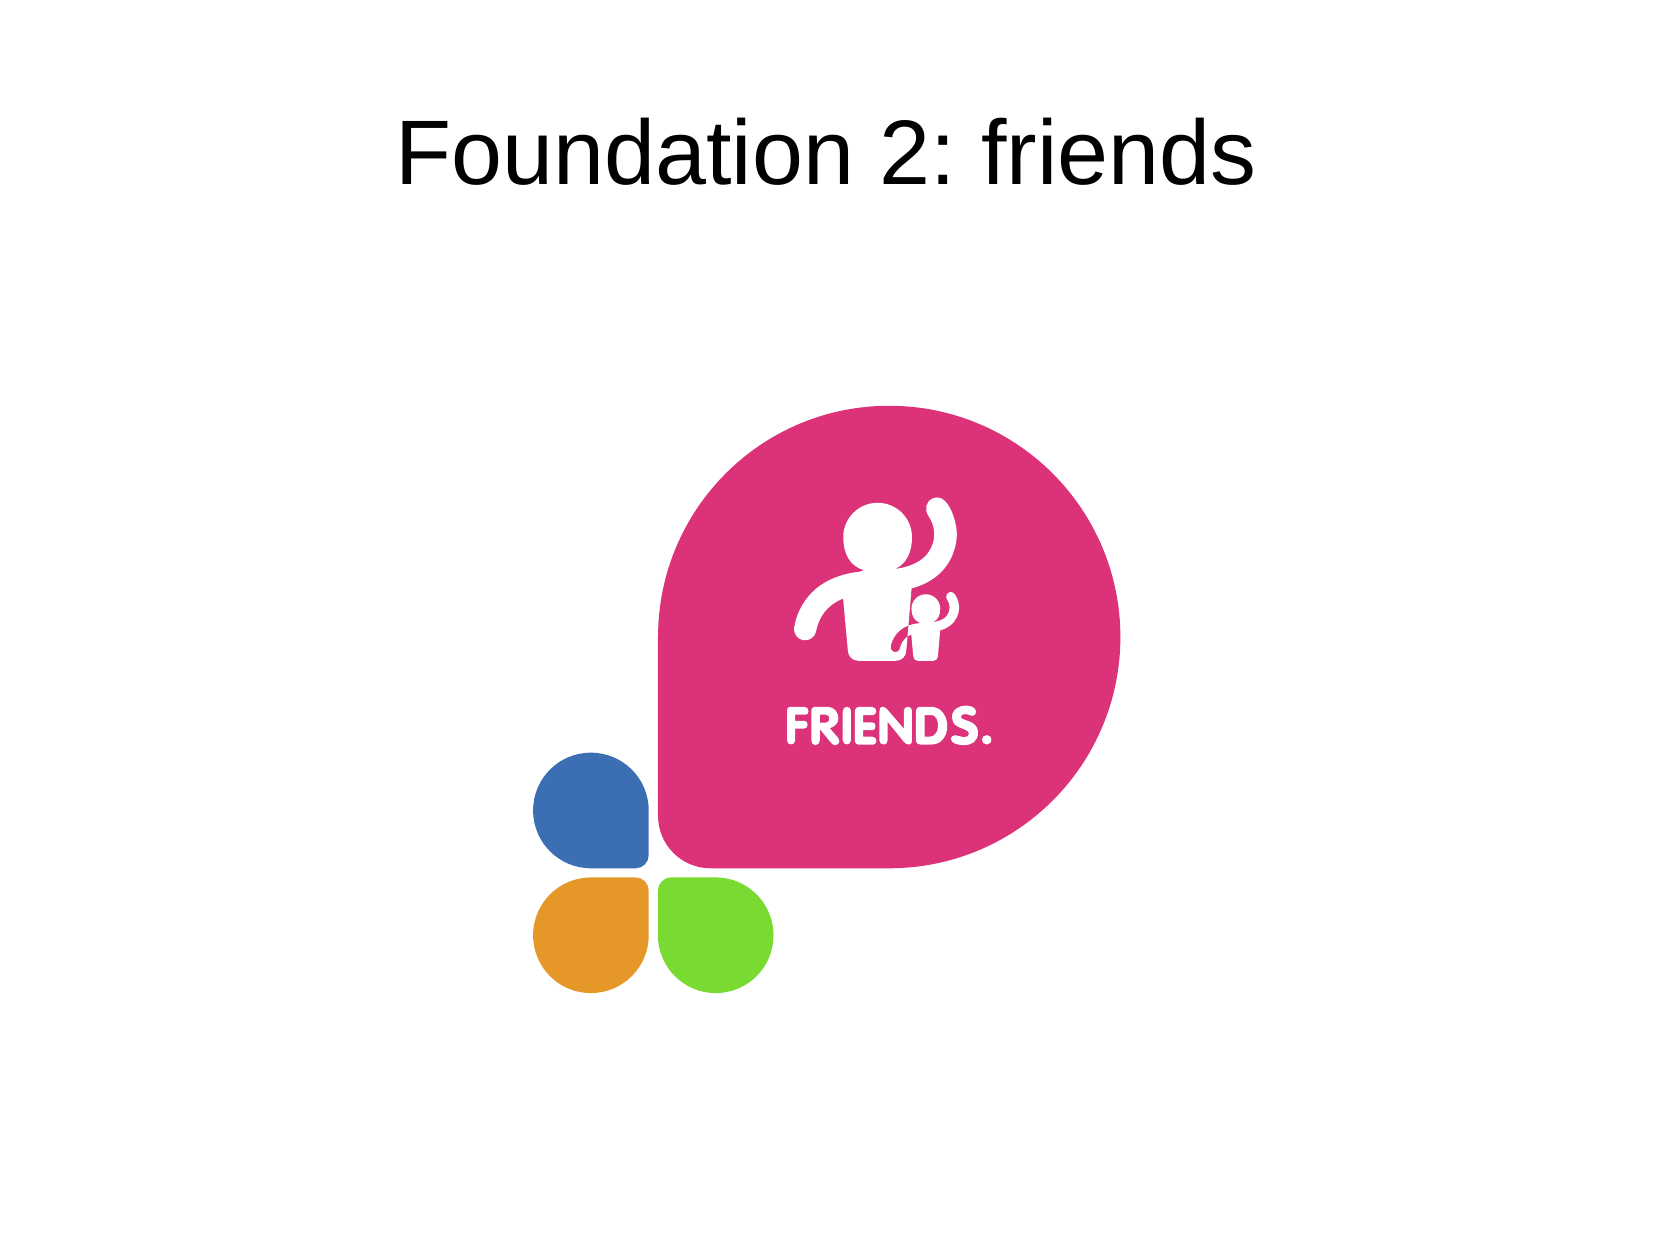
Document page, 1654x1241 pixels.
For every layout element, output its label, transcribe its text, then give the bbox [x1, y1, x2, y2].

title Foundation 2: friends [82, 49, 1571, 257]
picture [417, 290, 1236, 1109]
